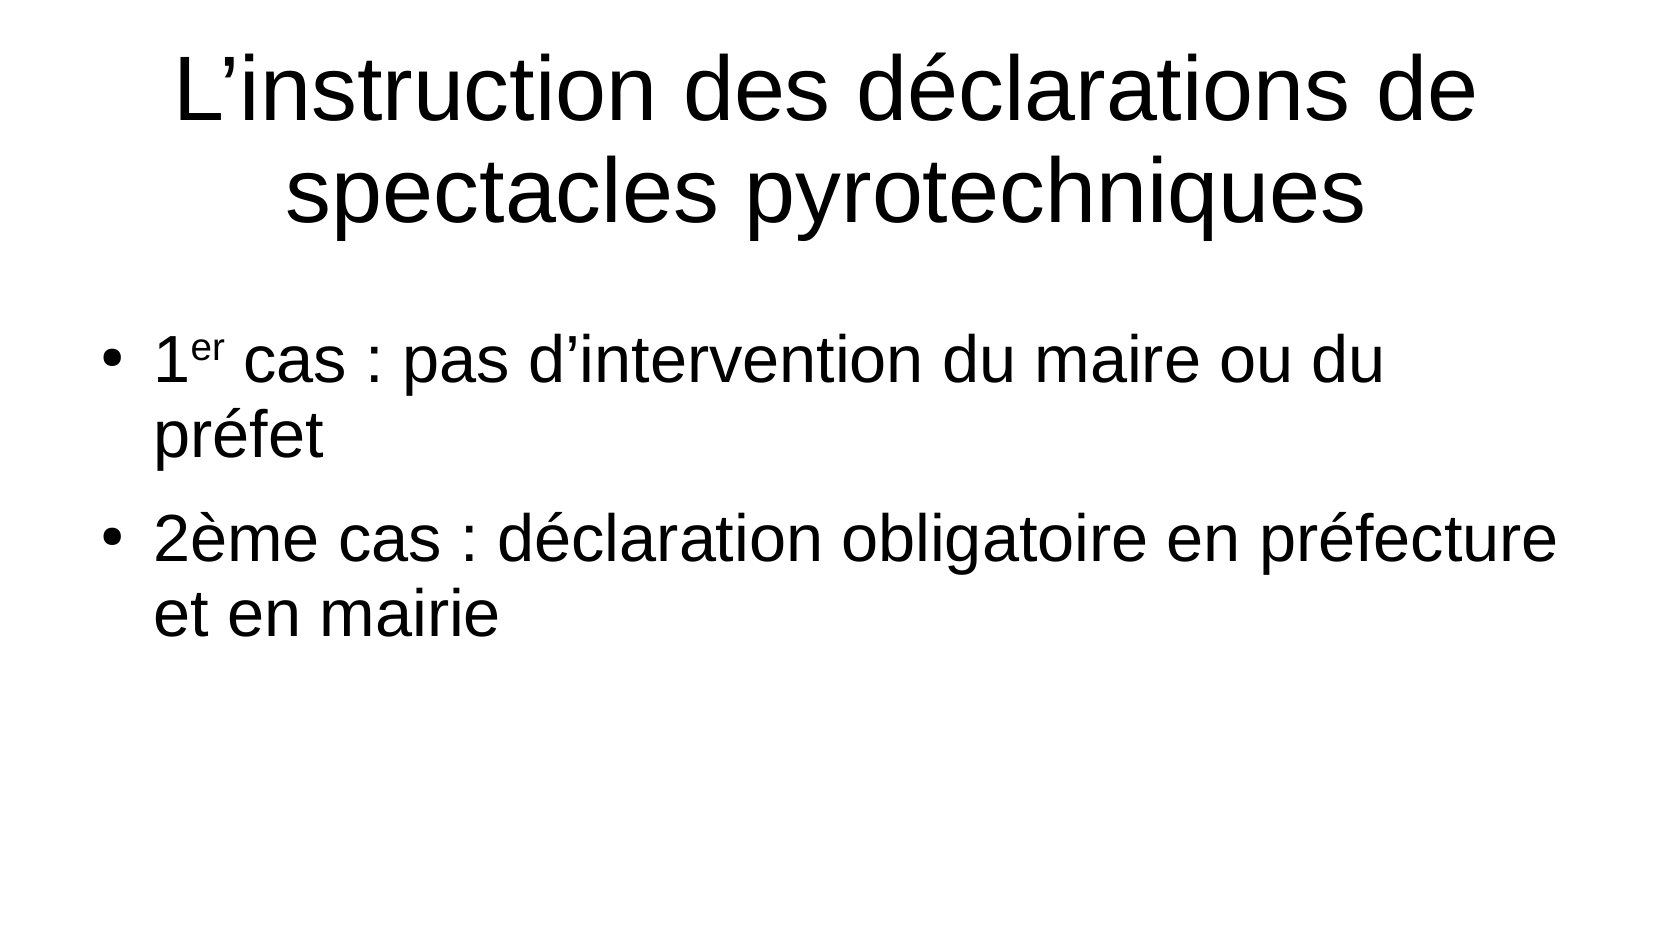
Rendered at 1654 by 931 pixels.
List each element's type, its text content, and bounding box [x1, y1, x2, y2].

title L’instruction des déclarations de spectacles pyrotechniques [82, 37, 1571, 217]
list 1er cas : pas d’intervention du maire ou du préfet 2ème cas : déclaration obligatoire en préfecture et en mairie [82, 217, 1571, 758]
